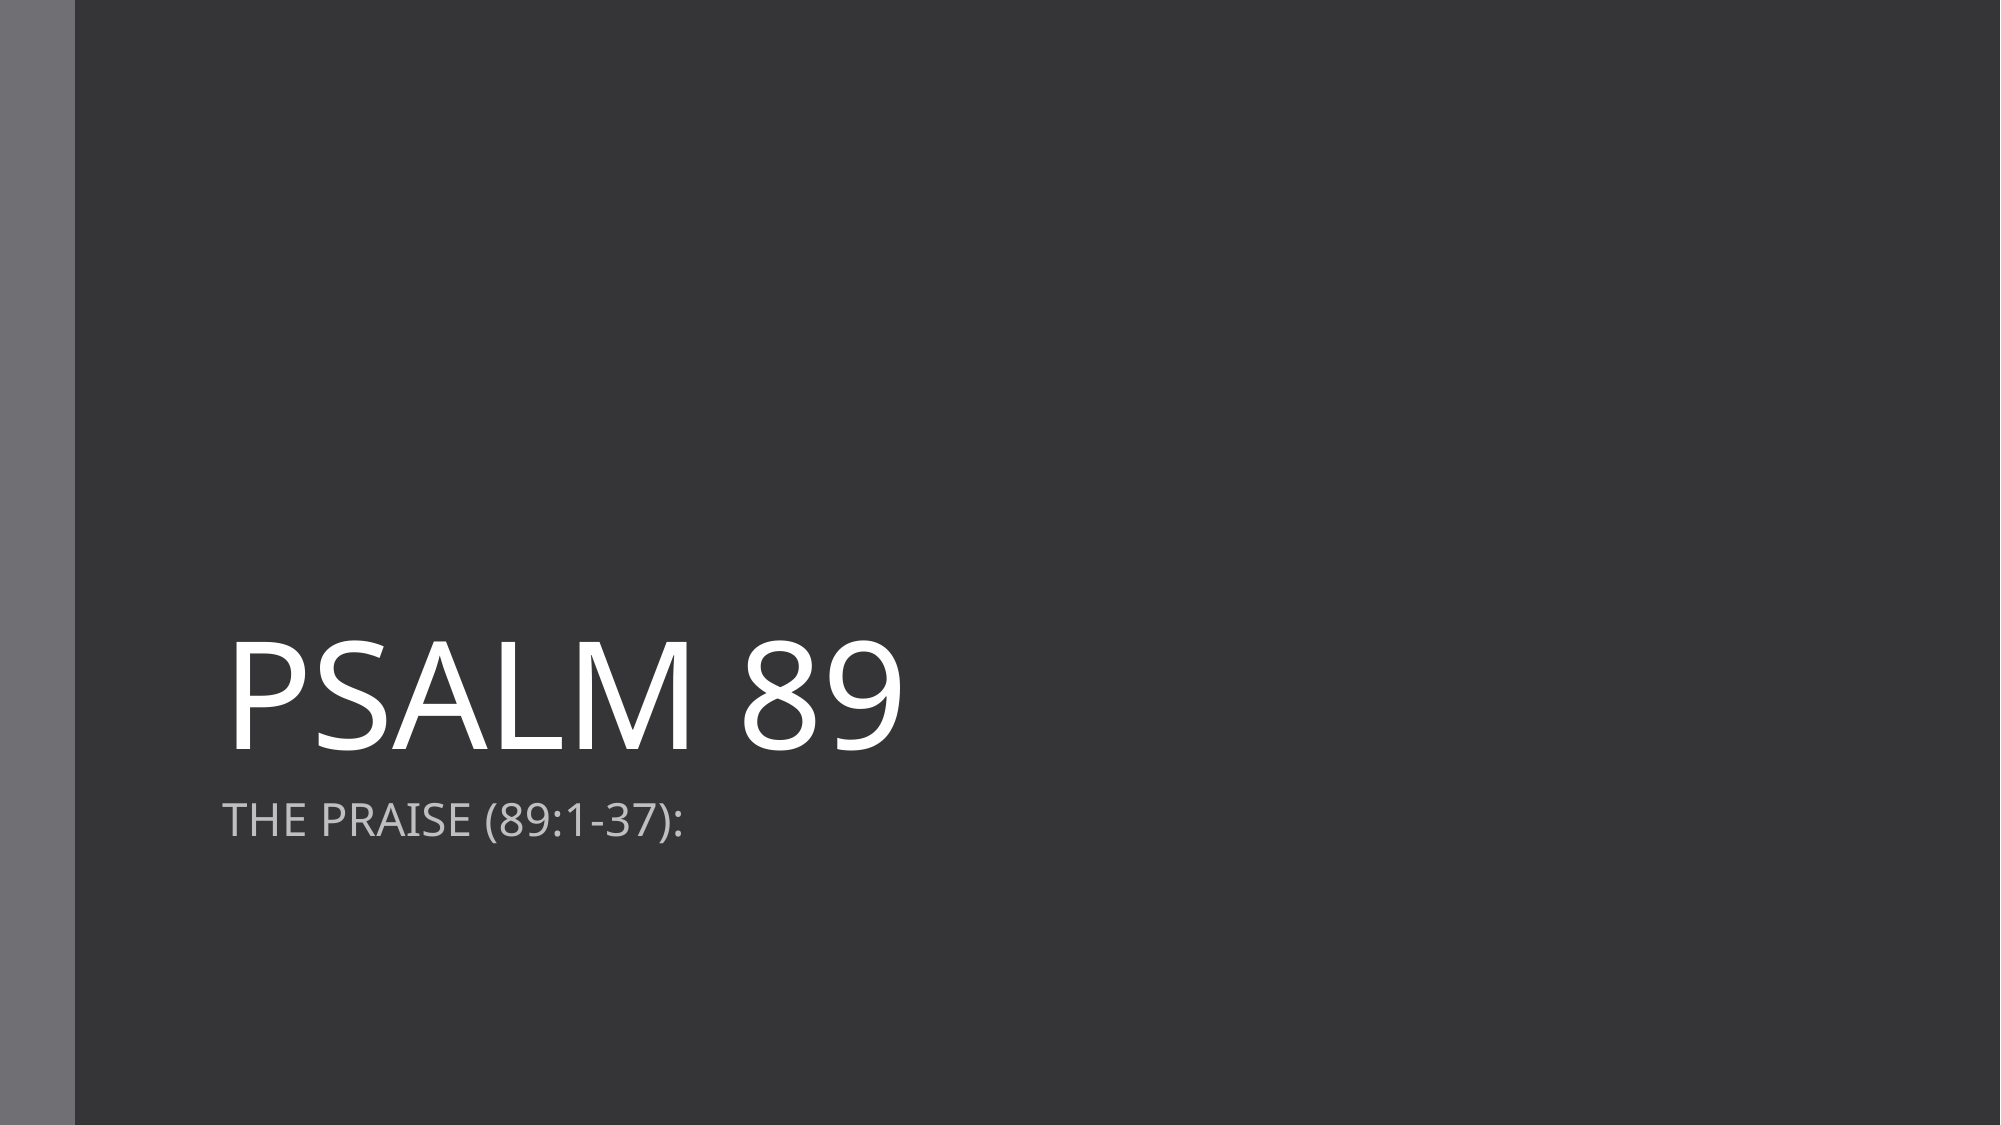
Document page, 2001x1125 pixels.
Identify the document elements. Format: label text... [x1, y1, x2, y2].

title PSALM 89 [206, 124, 1752, 787]
subtitle THE PRAISE (89:1-37): [206, 787, 1752, 1066]
